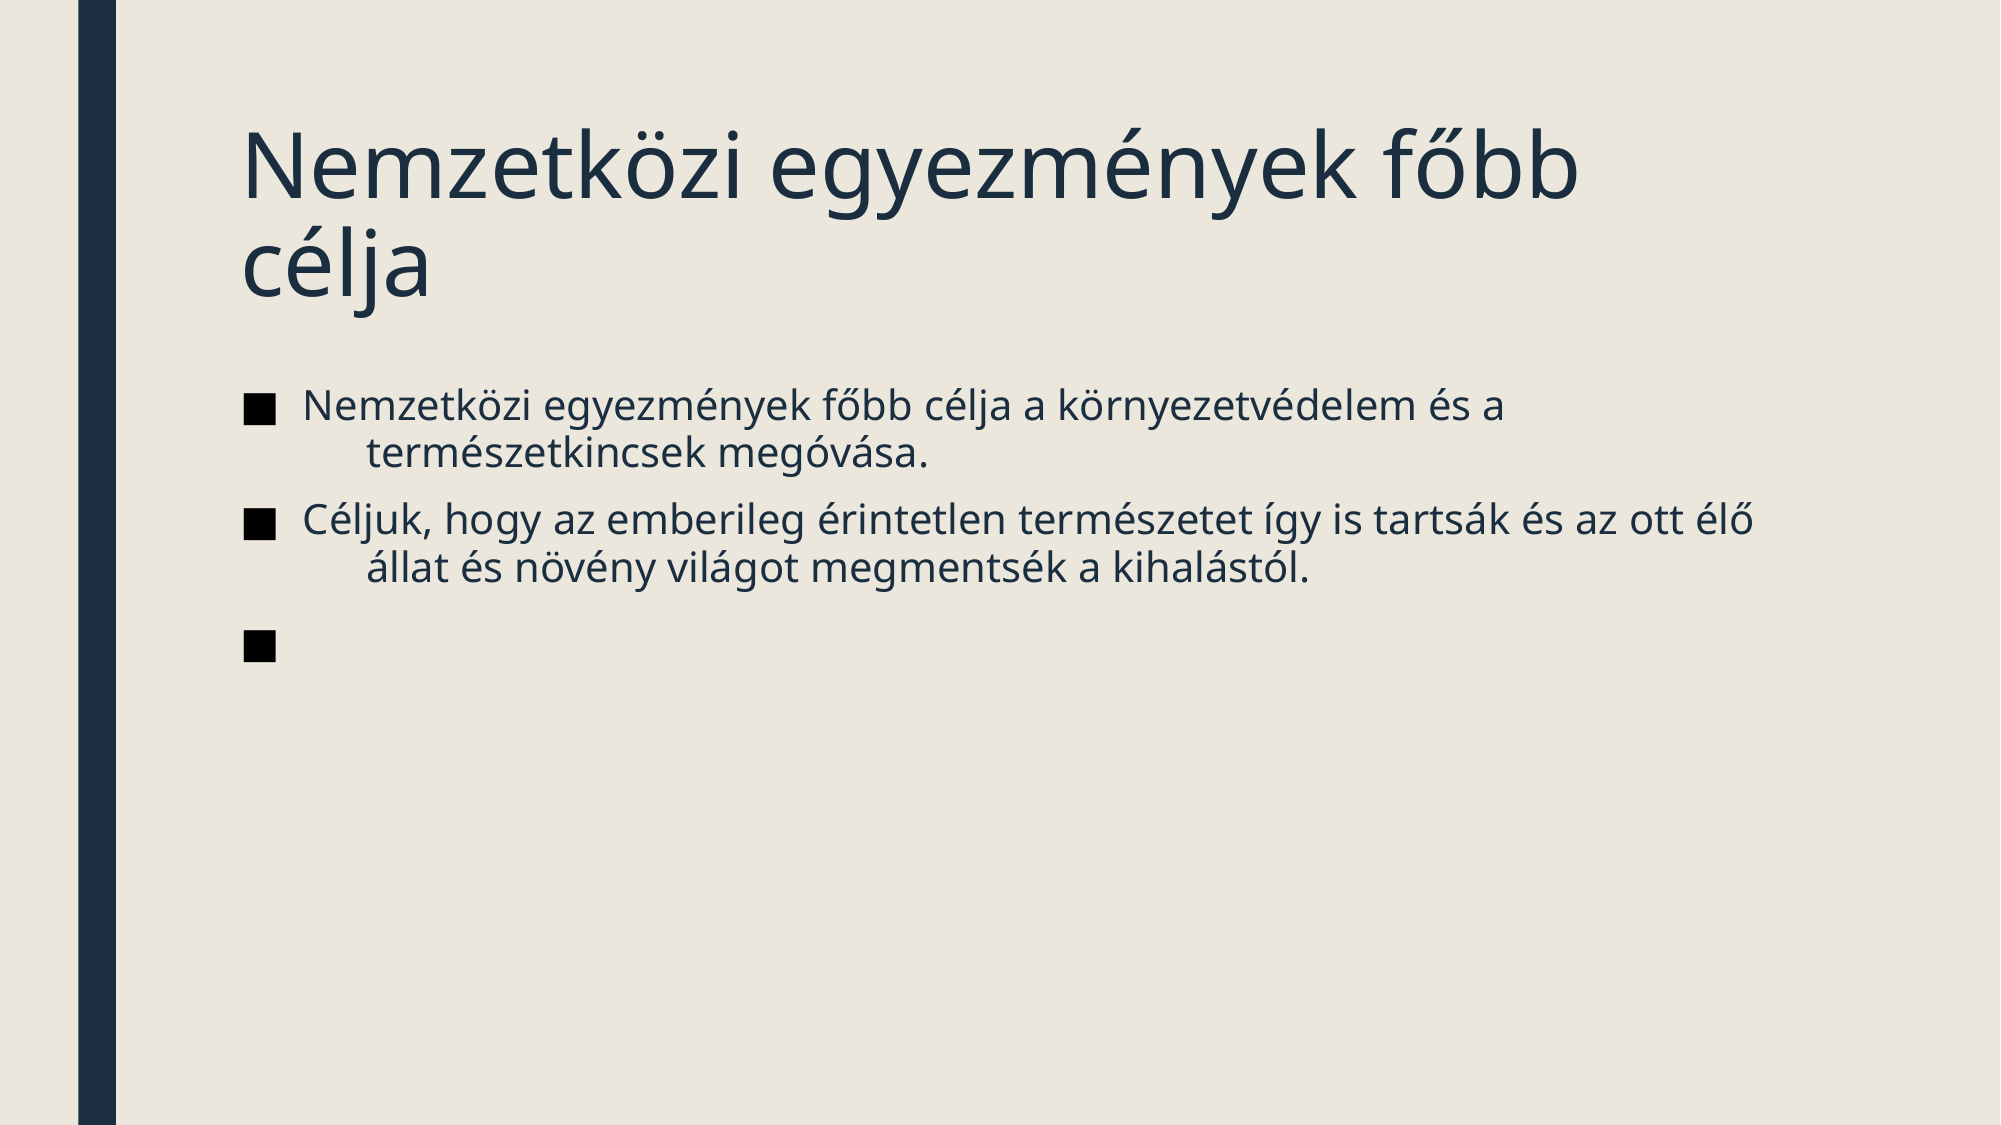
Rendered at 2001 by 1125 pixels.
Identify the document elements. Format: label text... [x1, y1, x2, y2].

title Nemzetközi egyezmények főbb célja [225, 112, 1801, 357]
list Nemzetközi egyezmények főbb célja a környezetvédelem és a természetkincsek megóvása. Céljuk, hogy az emberileg érintetlen természetet így is tartsák és az ott élő állat és növény világot megmentsék a kihalástól. [225, 375, 1801, 963]
